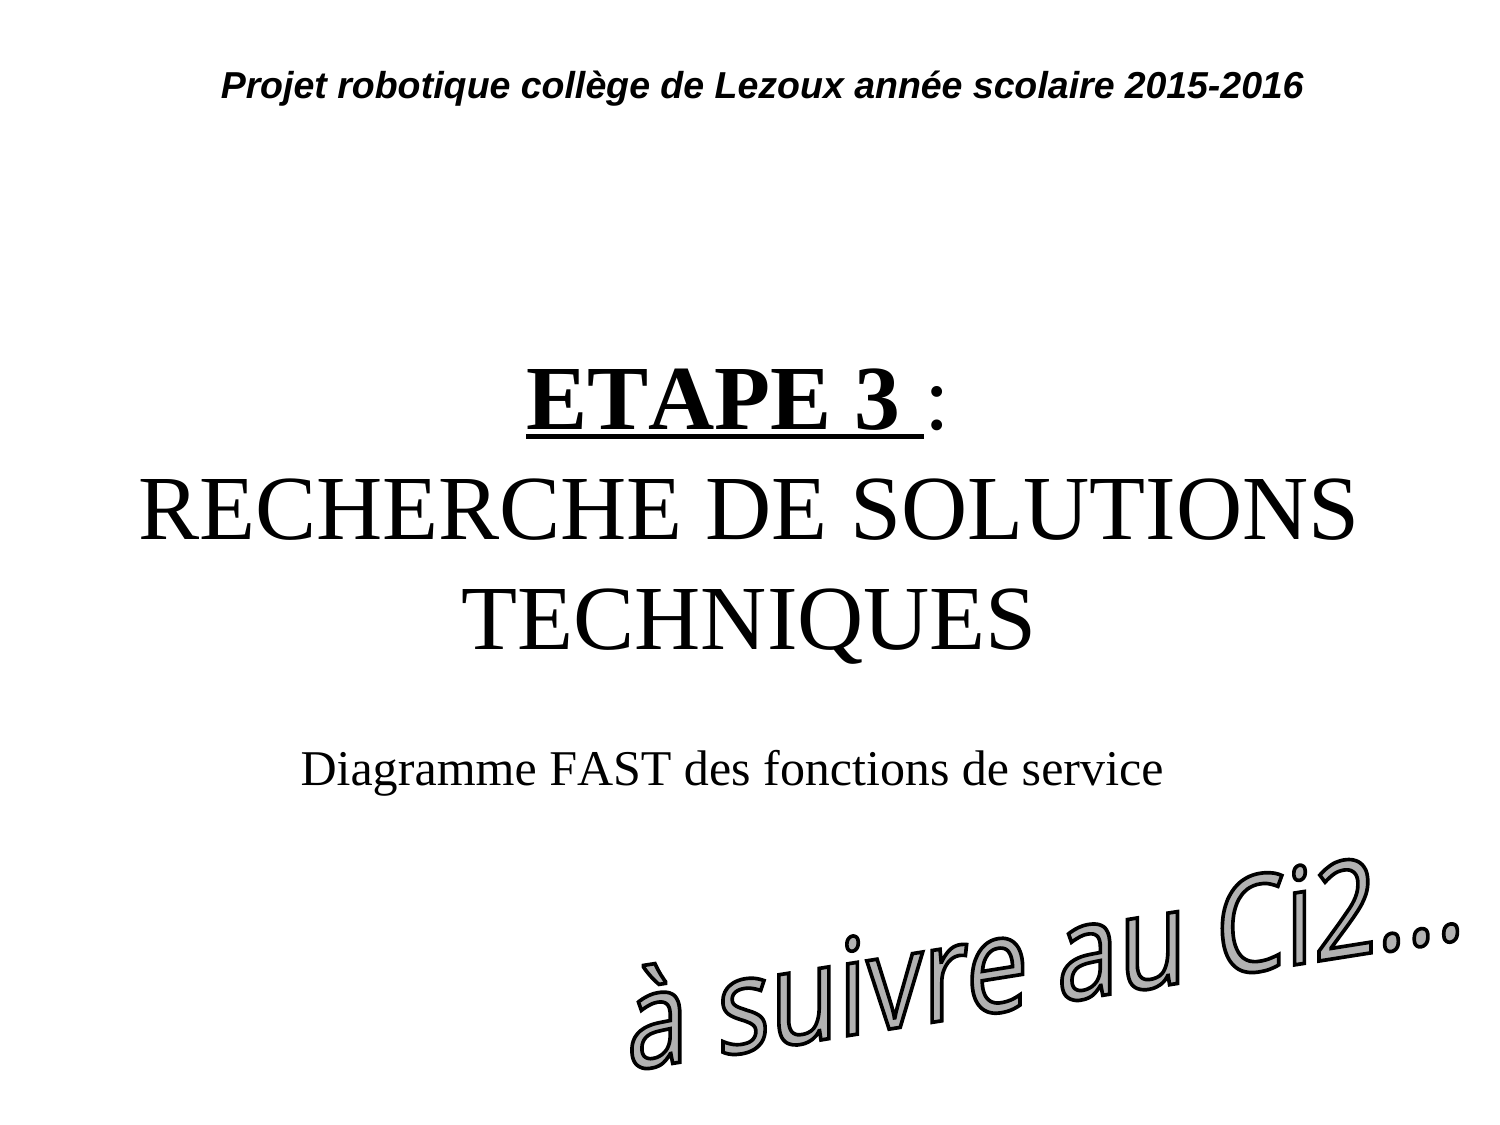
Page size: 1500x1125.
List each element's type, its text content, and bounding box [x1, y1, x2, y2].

text_box à suivre au Ci2... [972, 938, 1023, 1014]
title ETAPE 3 : RECHERCHE DE SOLUTIONS TECHNIQUES [112, 330, 1388, 676]
text_box à suivre au Ci2... [631, 992, 680, 1069]
text_box à suivre au Ci2... [1061, 924, 1110, 1001]
text_box à suivre au Ci2... [866, 951, 923, 1030]
text_box à suivre au Ci2... [847, 962, 858, 1036]
text_box à suivre au Ci2... [1318, 859, 1372, 962]
text_box Diagramme FAST des fonctions de service [112, 727, 1353, 804]
text_box à suivre au Ci2... [643, 963, 666, 985]
text_box à suivre au Ci2... [1294, 891, 1305, 965]
text_box Projet robotique collège de Lezoux année scolaire 2015-2016 [162, 24, 1363, 143]
text_box à suivre au Ci2... [778, 966, 829, 1045]
text_box à suivre au Ci2... [1127, 911, 1178, 990]
text_box à suivre au Ci2... [932, 944, 967, 1023]
text_box à suivre au Ci2... [1222, 872, 1282, 973]
text_box à suivre au Ci2... [722, 978, 766, 1055]
